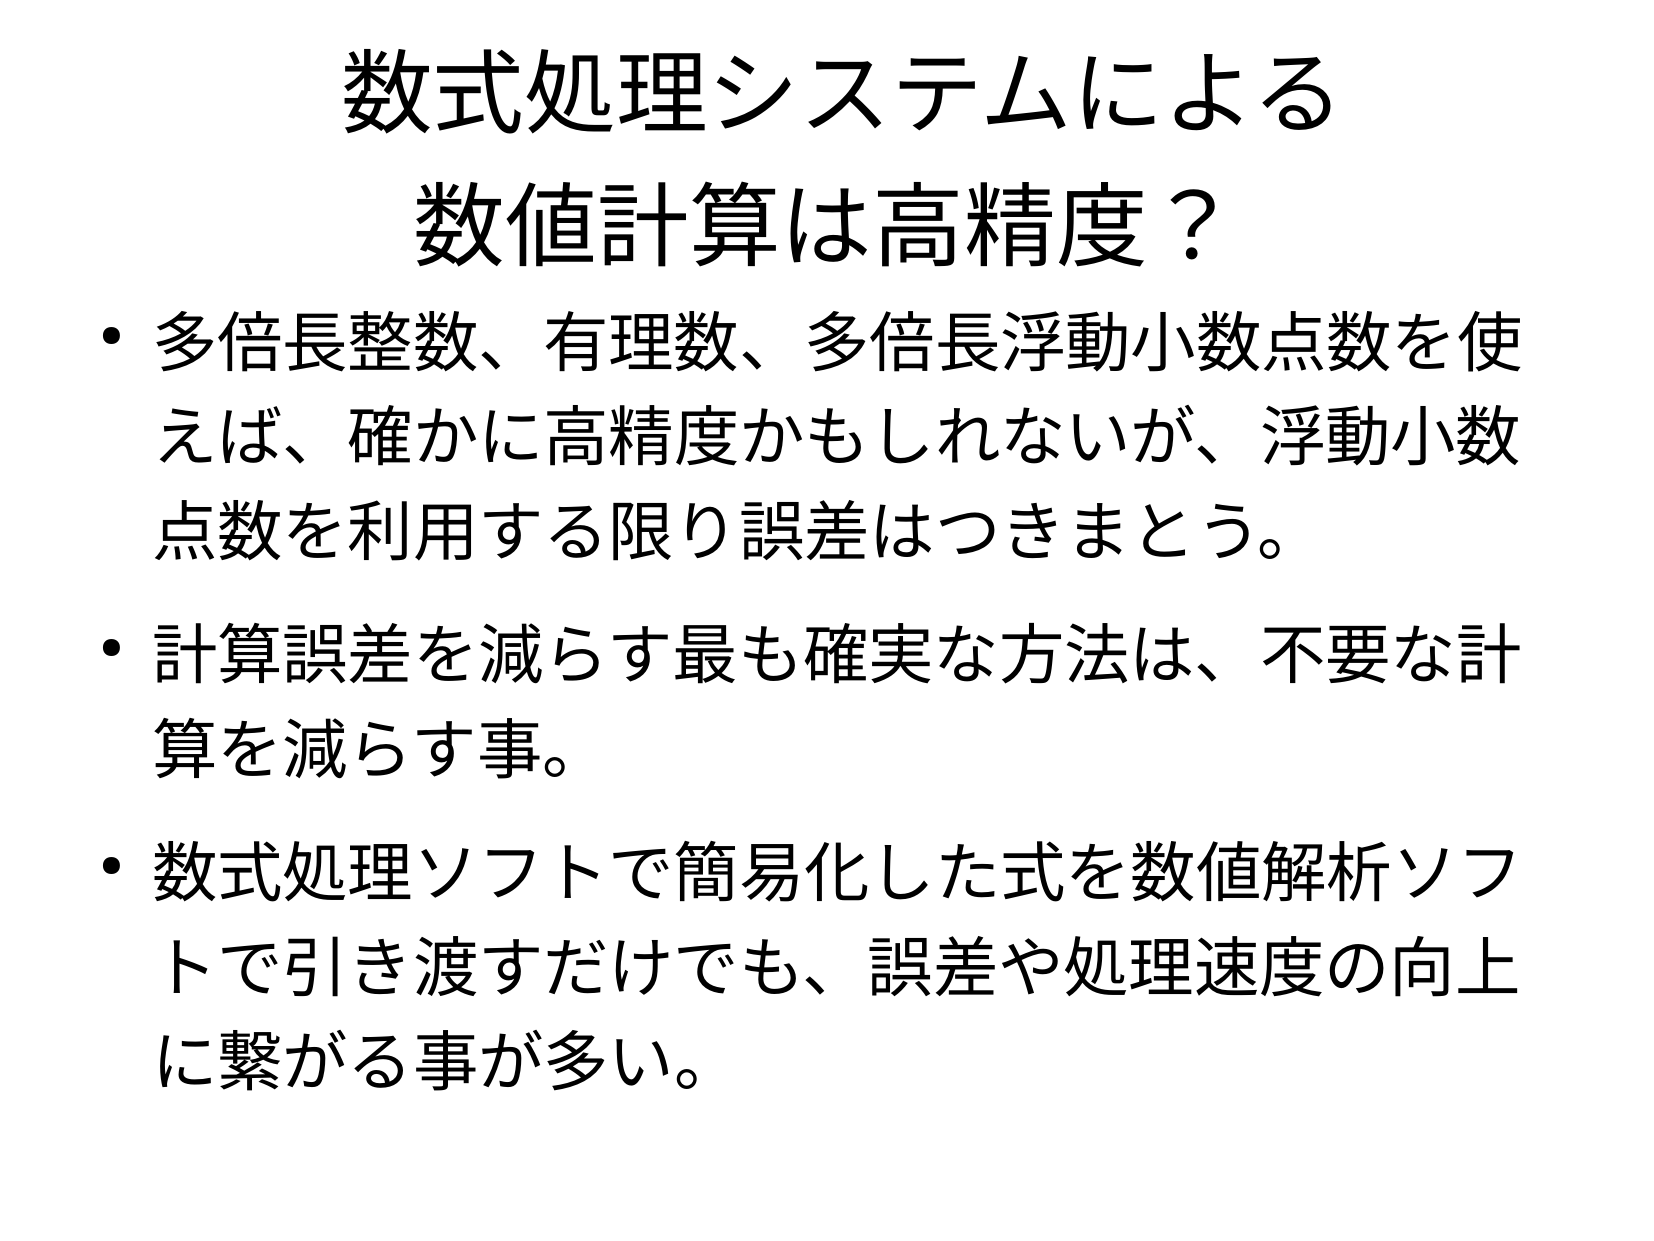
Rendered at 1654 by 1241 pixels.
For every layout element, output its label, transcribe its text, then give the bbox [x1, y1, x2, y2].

title 数式処理システムによる 数値計算は高精度？ [82, 49, 1571, 257]
list 多倍長整数、有理数、多倍長浮動小数点数を使えば、確かに高精度かもしれないが、浮動小数点数を利用する限り誤差はつきまとう。 計算誤差を減らす最も確実な方法は、不要な計算を減らす事。 数式処理ソフトで簡易化した式を数値解析ソフトで引き渡すだけでも、誤差や処理速度の向上に繋がる事が多い。 [82, 290, 1571, 1109]
